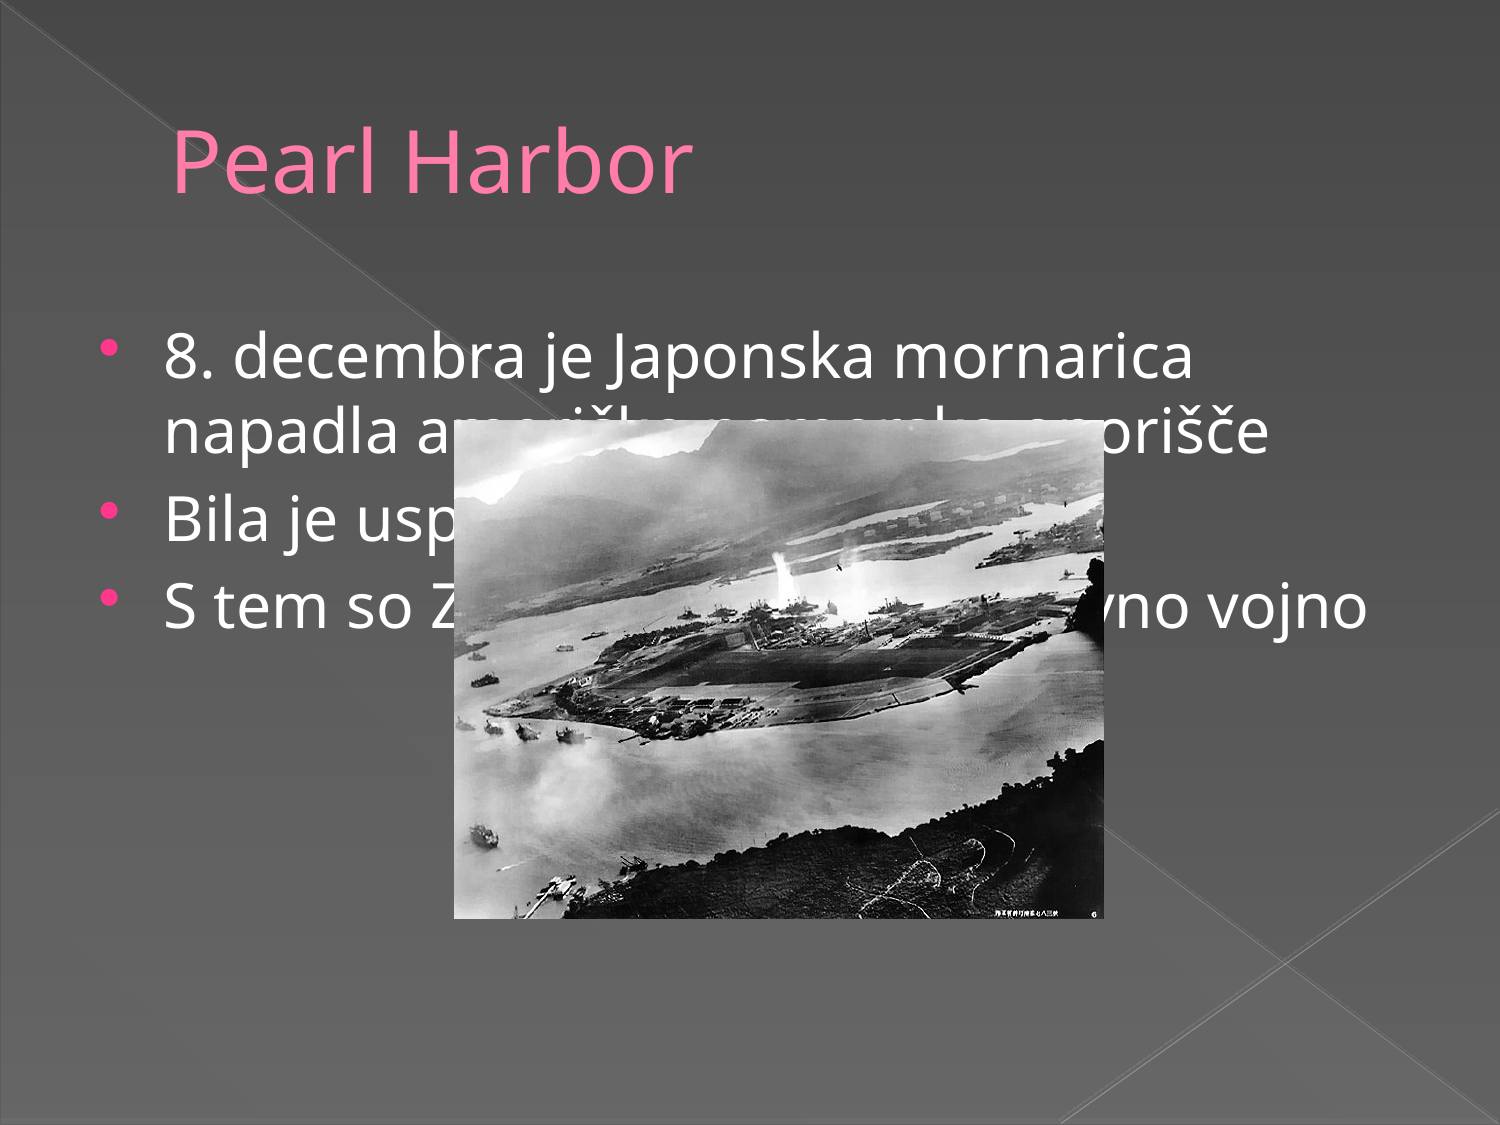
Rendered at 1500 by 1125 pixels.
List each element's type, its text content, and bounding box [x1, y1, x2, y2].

picture [454, 420, 1104, 919]
title Pearl Harbor [75, 43, 1425, 274]
list 8. decembra je Japonska mornarica napadla ameriško pomorsko oporišče Bila je uspešna S tem so ZDA vstopile v 2. svetovno vojno [75, 308, 1425, 1059]
